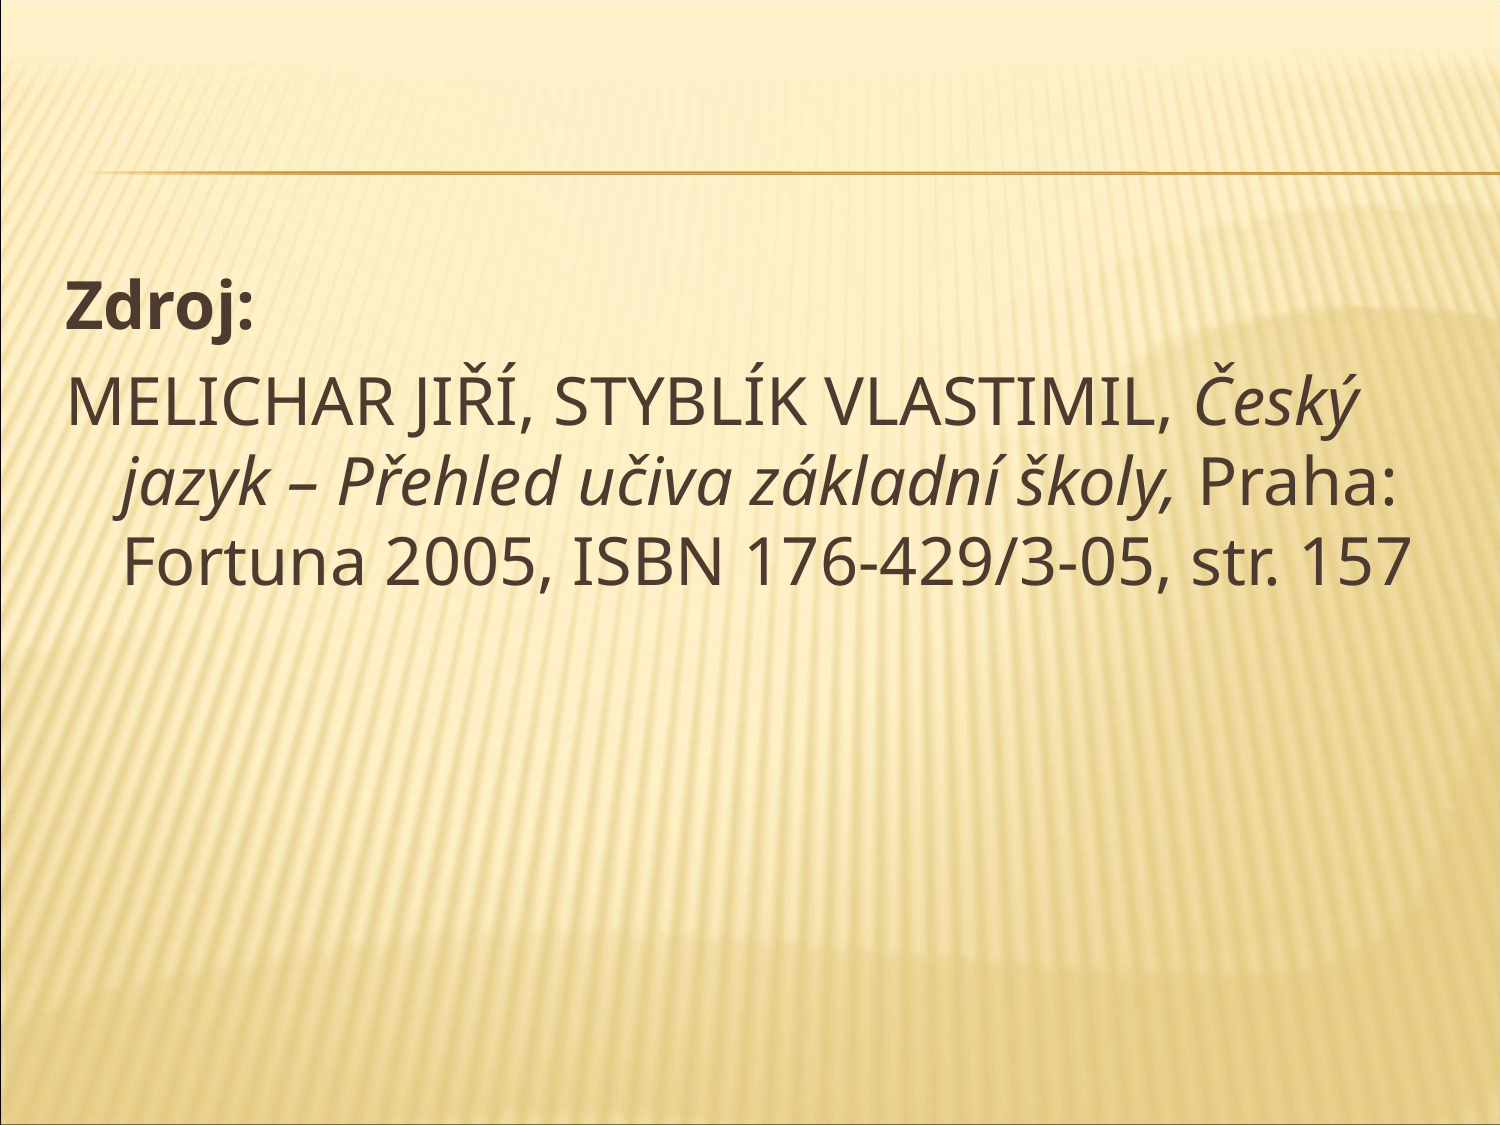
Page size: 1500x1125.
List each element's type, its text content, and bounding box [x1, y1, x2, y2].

list Zdroj: MELICHAR JIŘÍ, STYBLÍK VLASTIMIL, Český jazyk – Přehled učiva základní školy, Praha: Fortuna 2005, ISBN 176-429/3-05, str. 157 [50, 254, 1476, 998]
title [50, 75, 1476, 213]
picture [0, 0, 1500, 1125]
